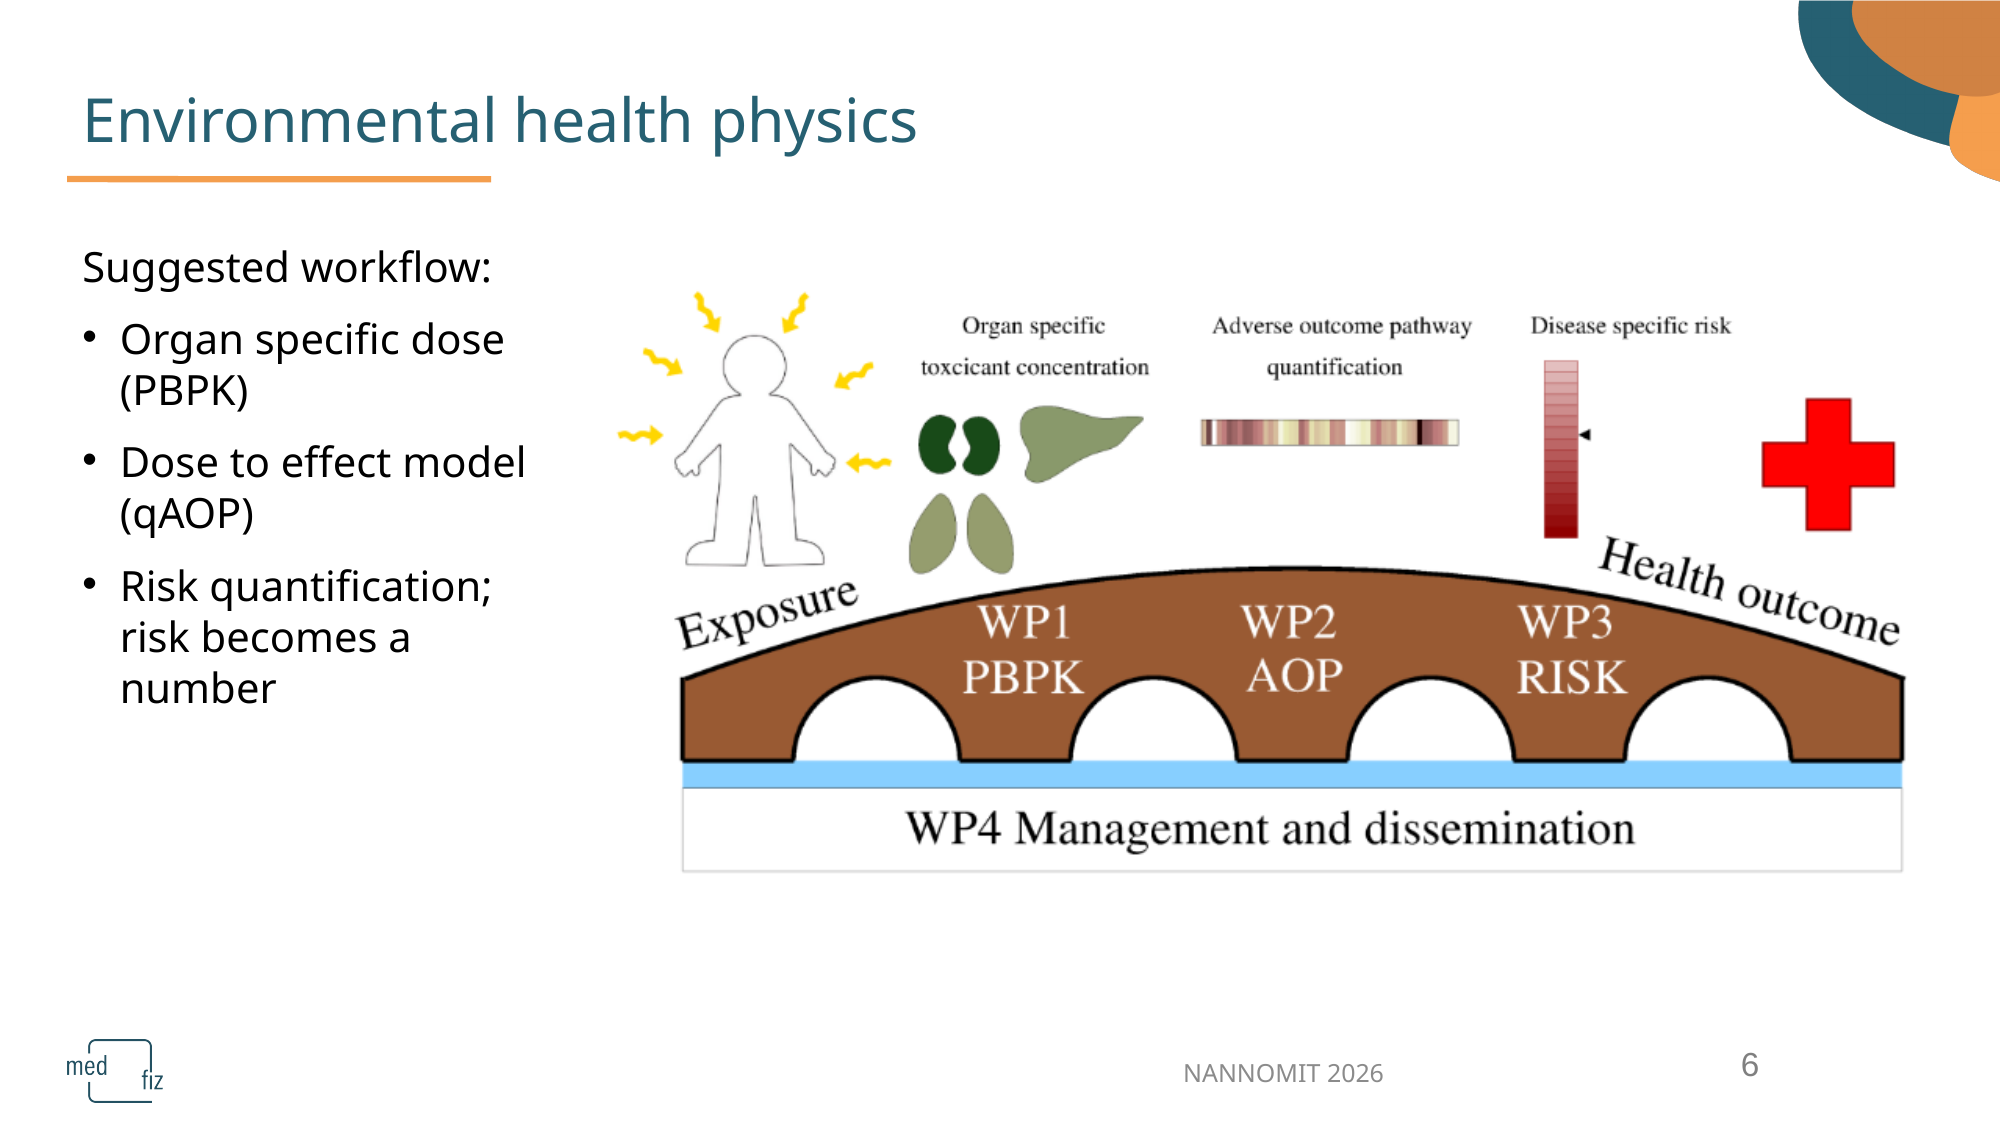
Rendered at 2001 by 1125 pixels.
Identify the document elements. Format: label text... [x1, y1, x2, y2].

list Suggested workflow: Organ specific dose (PBPK) Dose to effect model (qAOP) Risk quantification; risk becomes a number [67, 233, 563, 751]
picture [584, 251, 1951, 901]
picture [67, 1039, 163, 1103]
list Environmental health physics [67, 75, 1662, 166]
